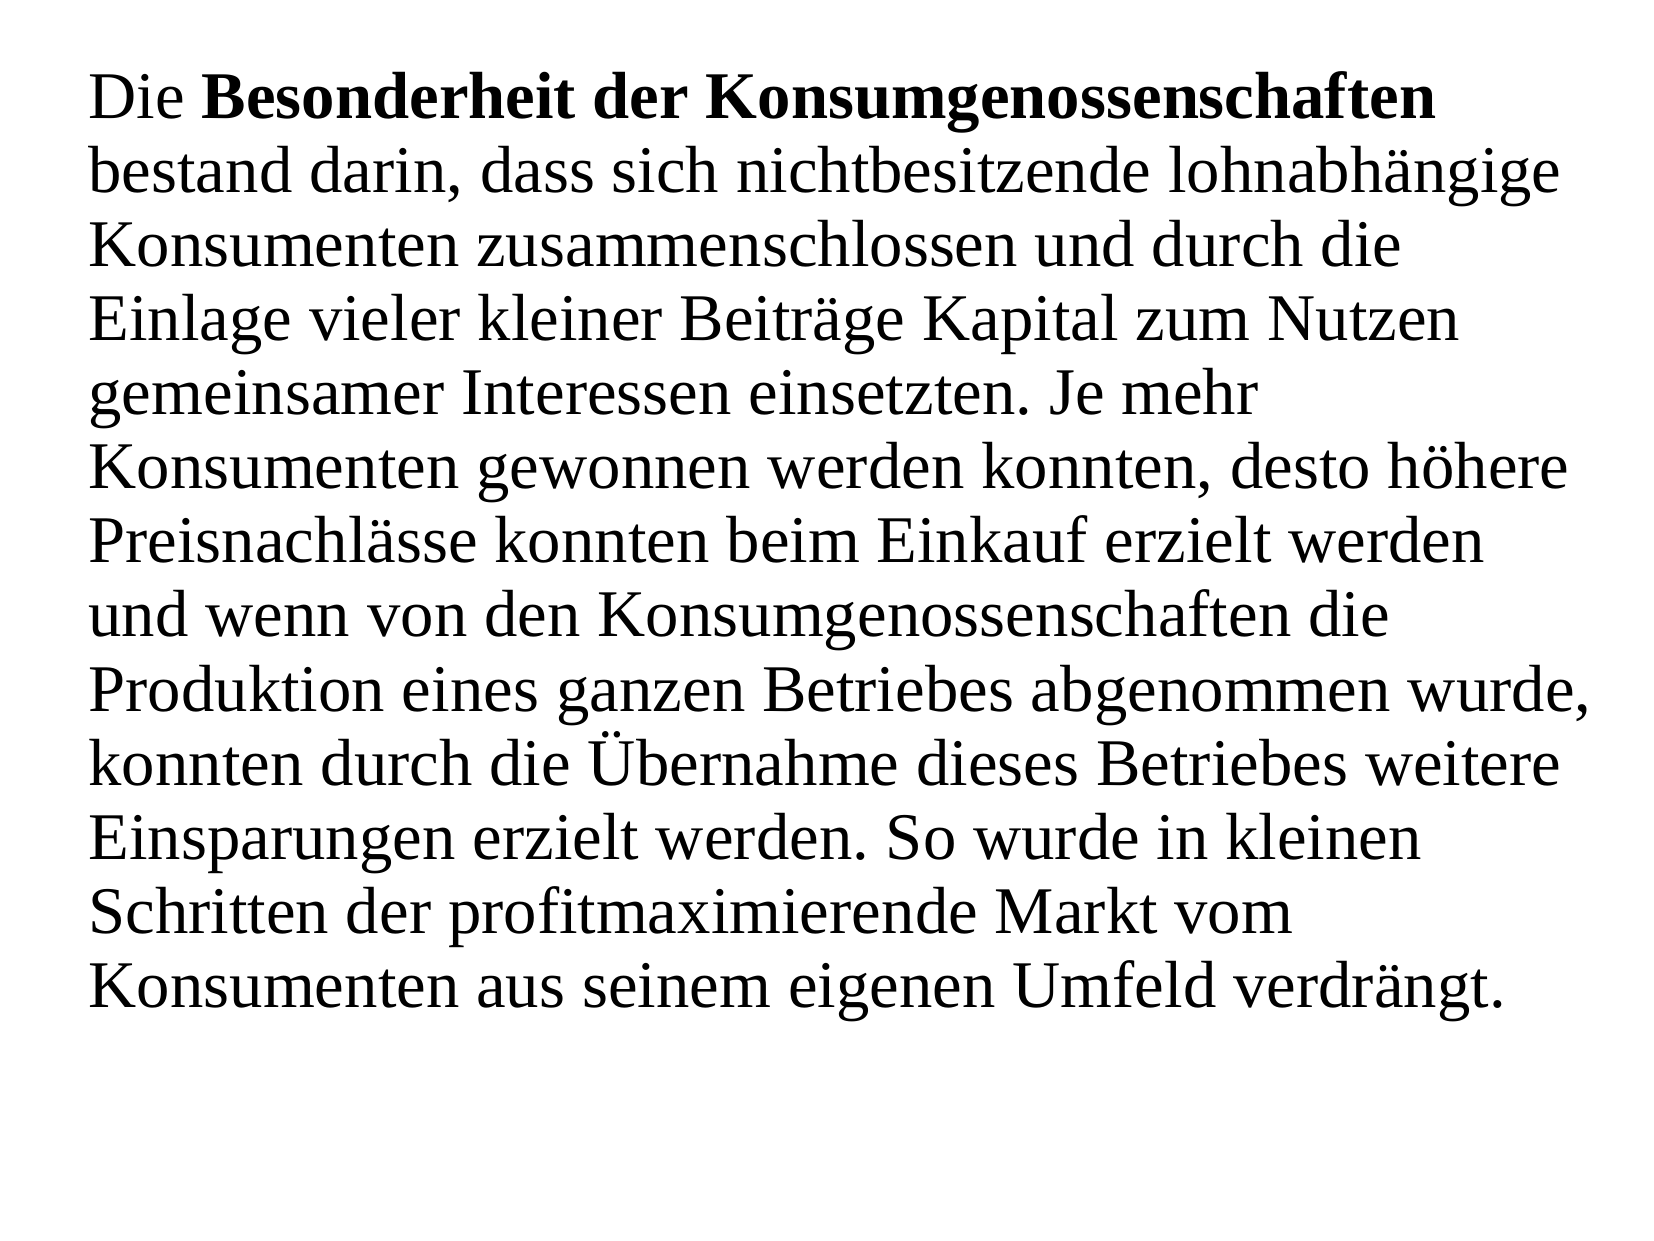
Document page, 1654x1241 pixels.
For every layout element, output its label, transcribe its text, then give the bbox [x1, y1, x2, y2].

text_box Die Besonderheit der Konsumgenossenschaften bestand darin, dass sich nichtbesitzende lohnabhängige Konsumenten zusammenschlossen und durch die Einlage vieler kleiner Beiträge Kapital zum Nutzen gemeinsamer Interessen einsetzten. Je mehr Konsumenten gewonnen werden konnten, desto höhere Preisnachlässe konnten beim Einkauf erzielt werden und wenn von den Konsumgenossenschaften die Produktion eines ganzen Betriebes abgenommen wurde, konnten durch die Übernahme dieses Betriebes weitere Einsparungen erzielt werden. So wurde in kleinen Schritten der profitmaximierende Markt vom Konsumenten aus seinem eigenen Umfeld verdrängt. [88, 59, 1595, 1142]
